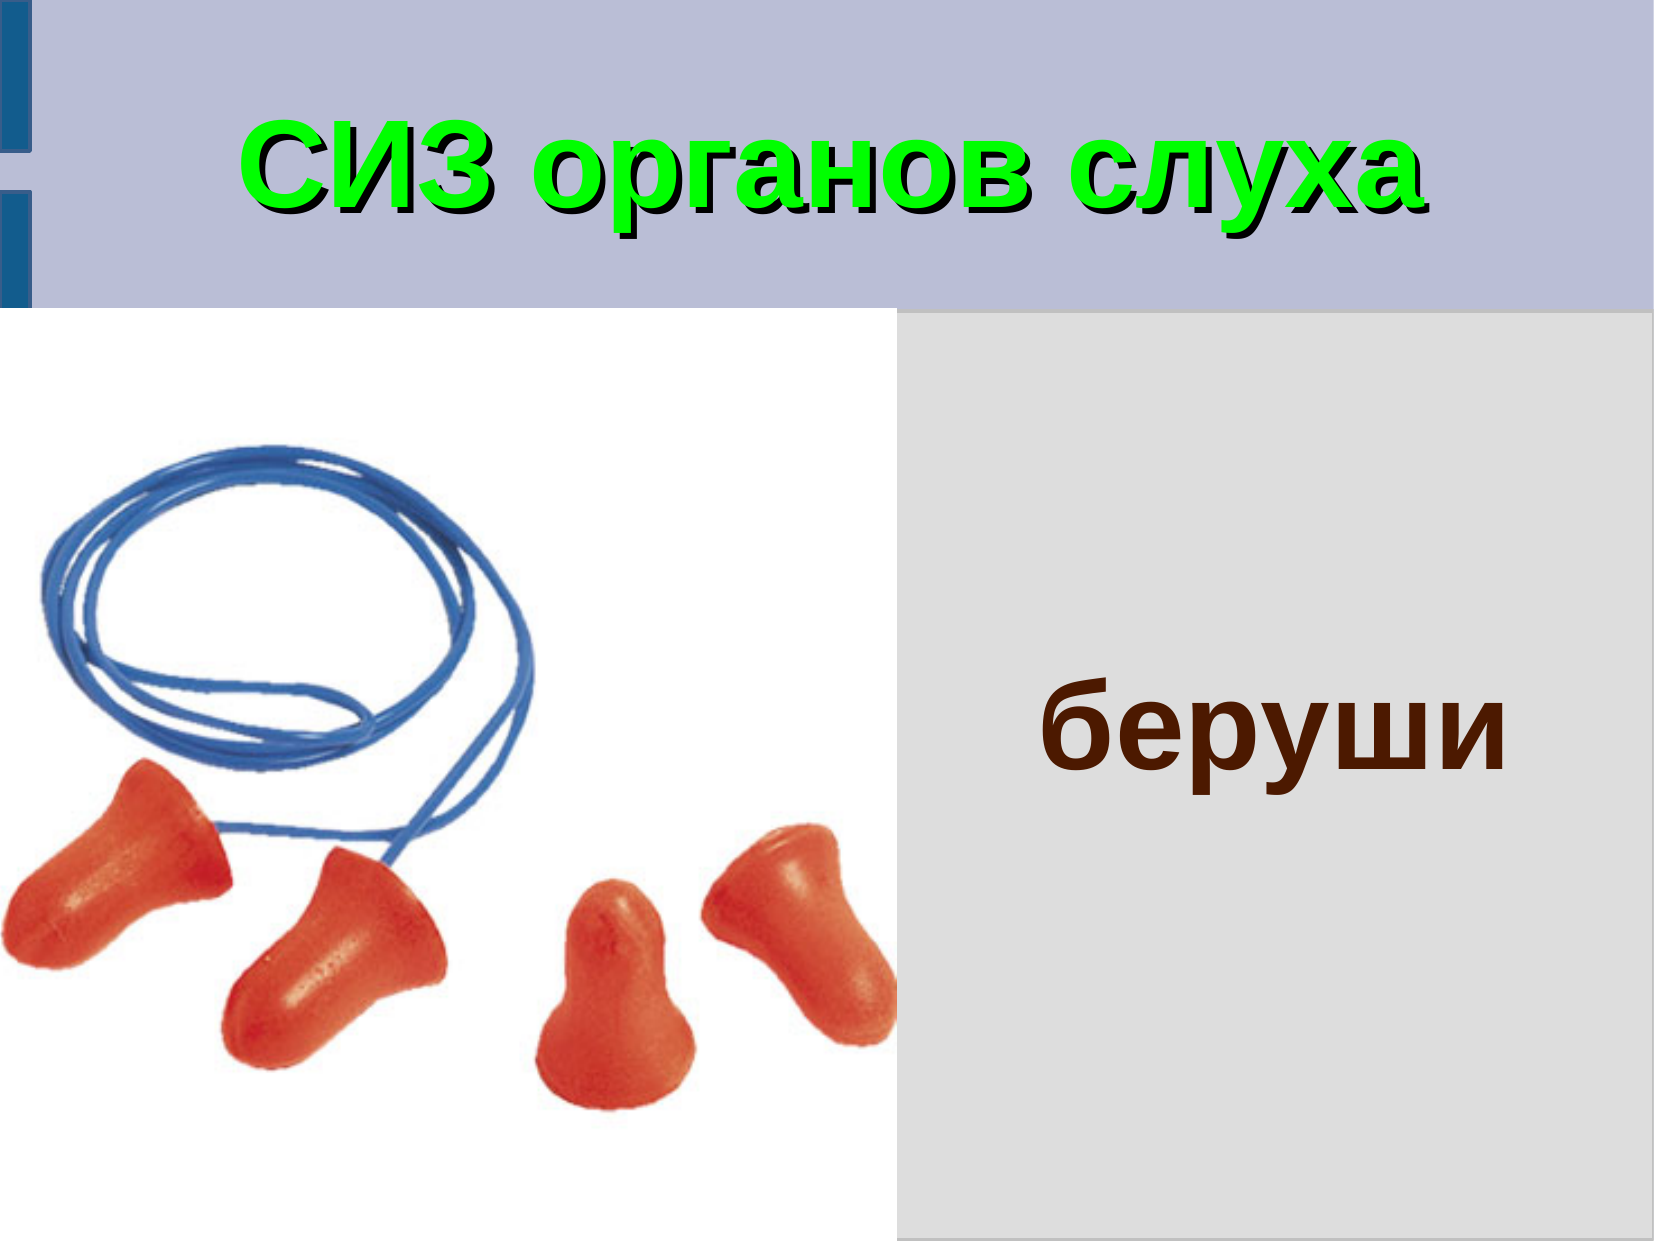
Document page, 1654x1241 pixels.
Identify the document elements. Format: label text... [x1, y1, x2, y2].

picture [0, 308, 897, 1241]
title СИЗ органов слуха [124, 53, 1537, 262]
list беруши [845, 344, 1535, 1127]
